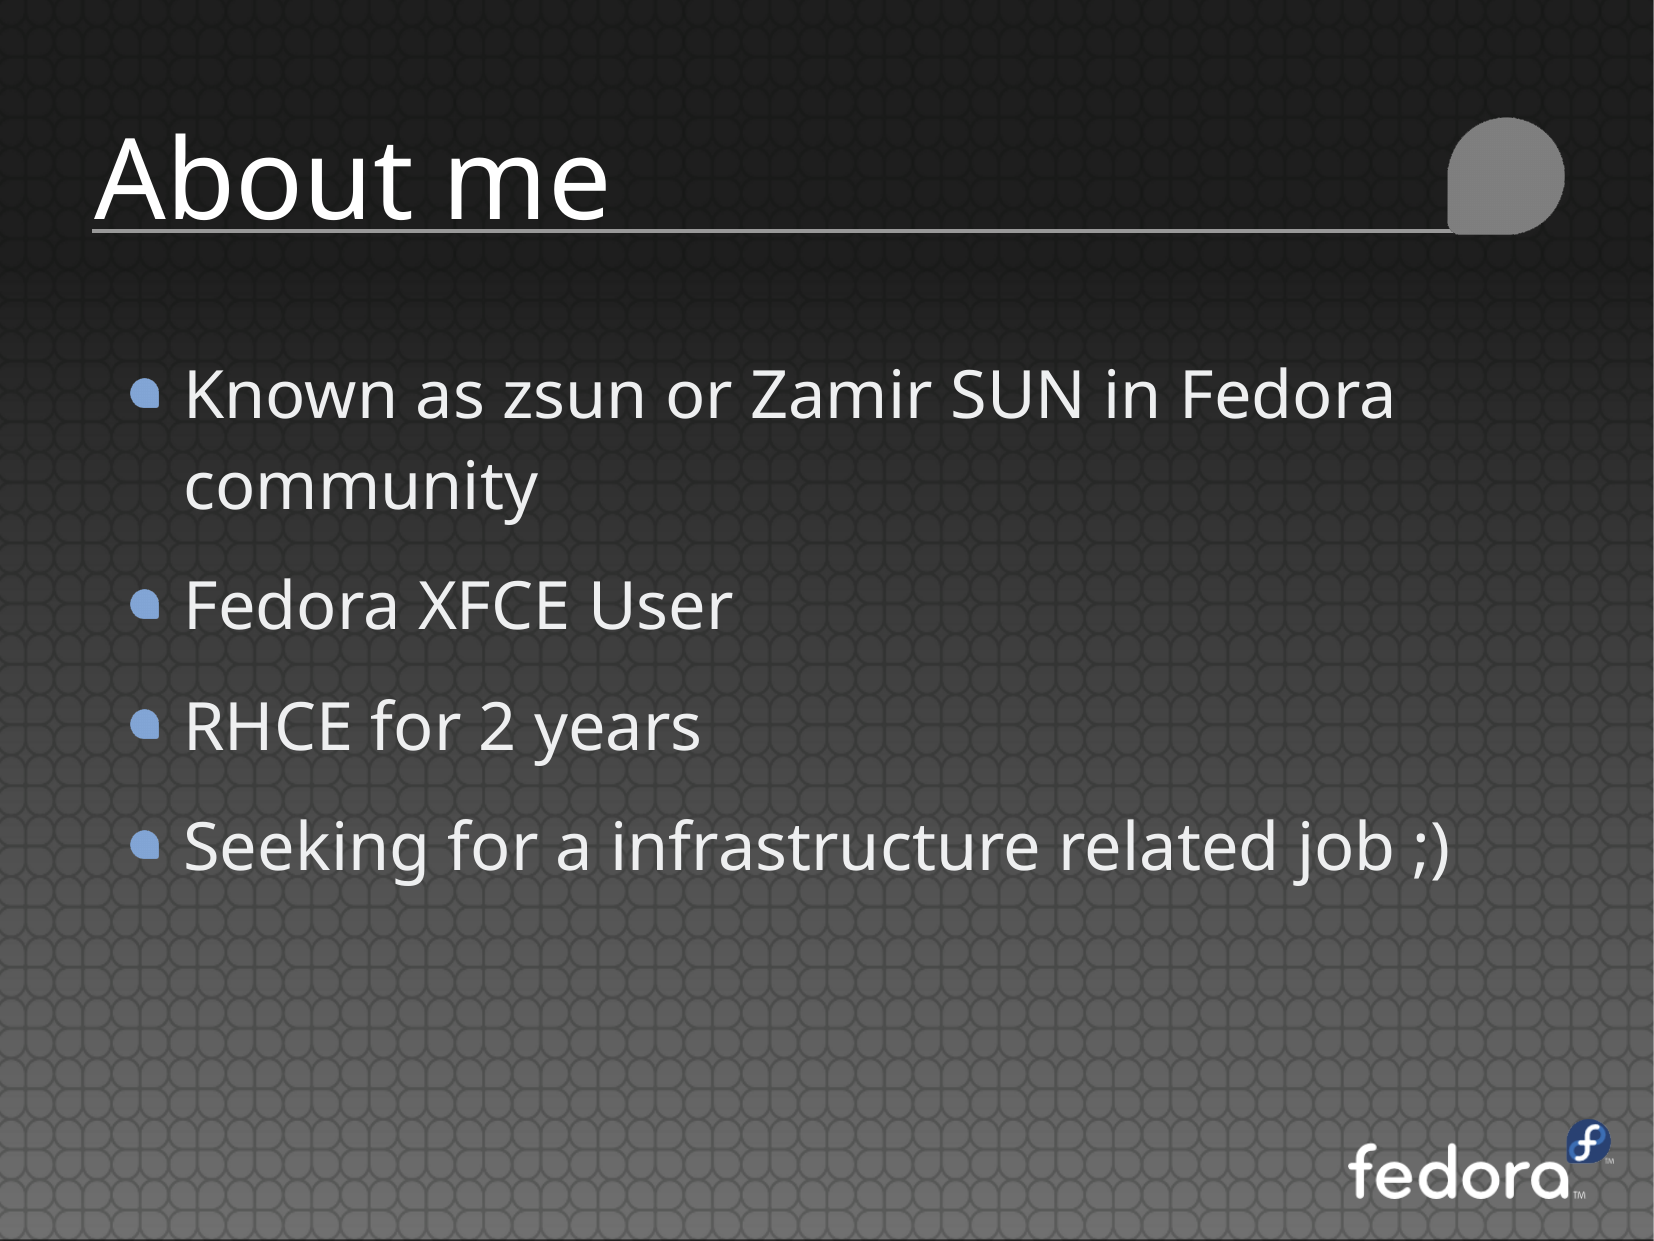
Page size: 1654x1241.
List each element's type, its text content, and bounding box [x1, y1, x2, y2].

list Known as zsun or Zamir SUN in Fedora community Fedora XFCE User RHCE for 2 years Seeking for a infrastructure related job ;) [112, 227, 1501, 1163]
title About me [94, 100, 1426, 251]
picture [0, 0, 1654, 1241]
